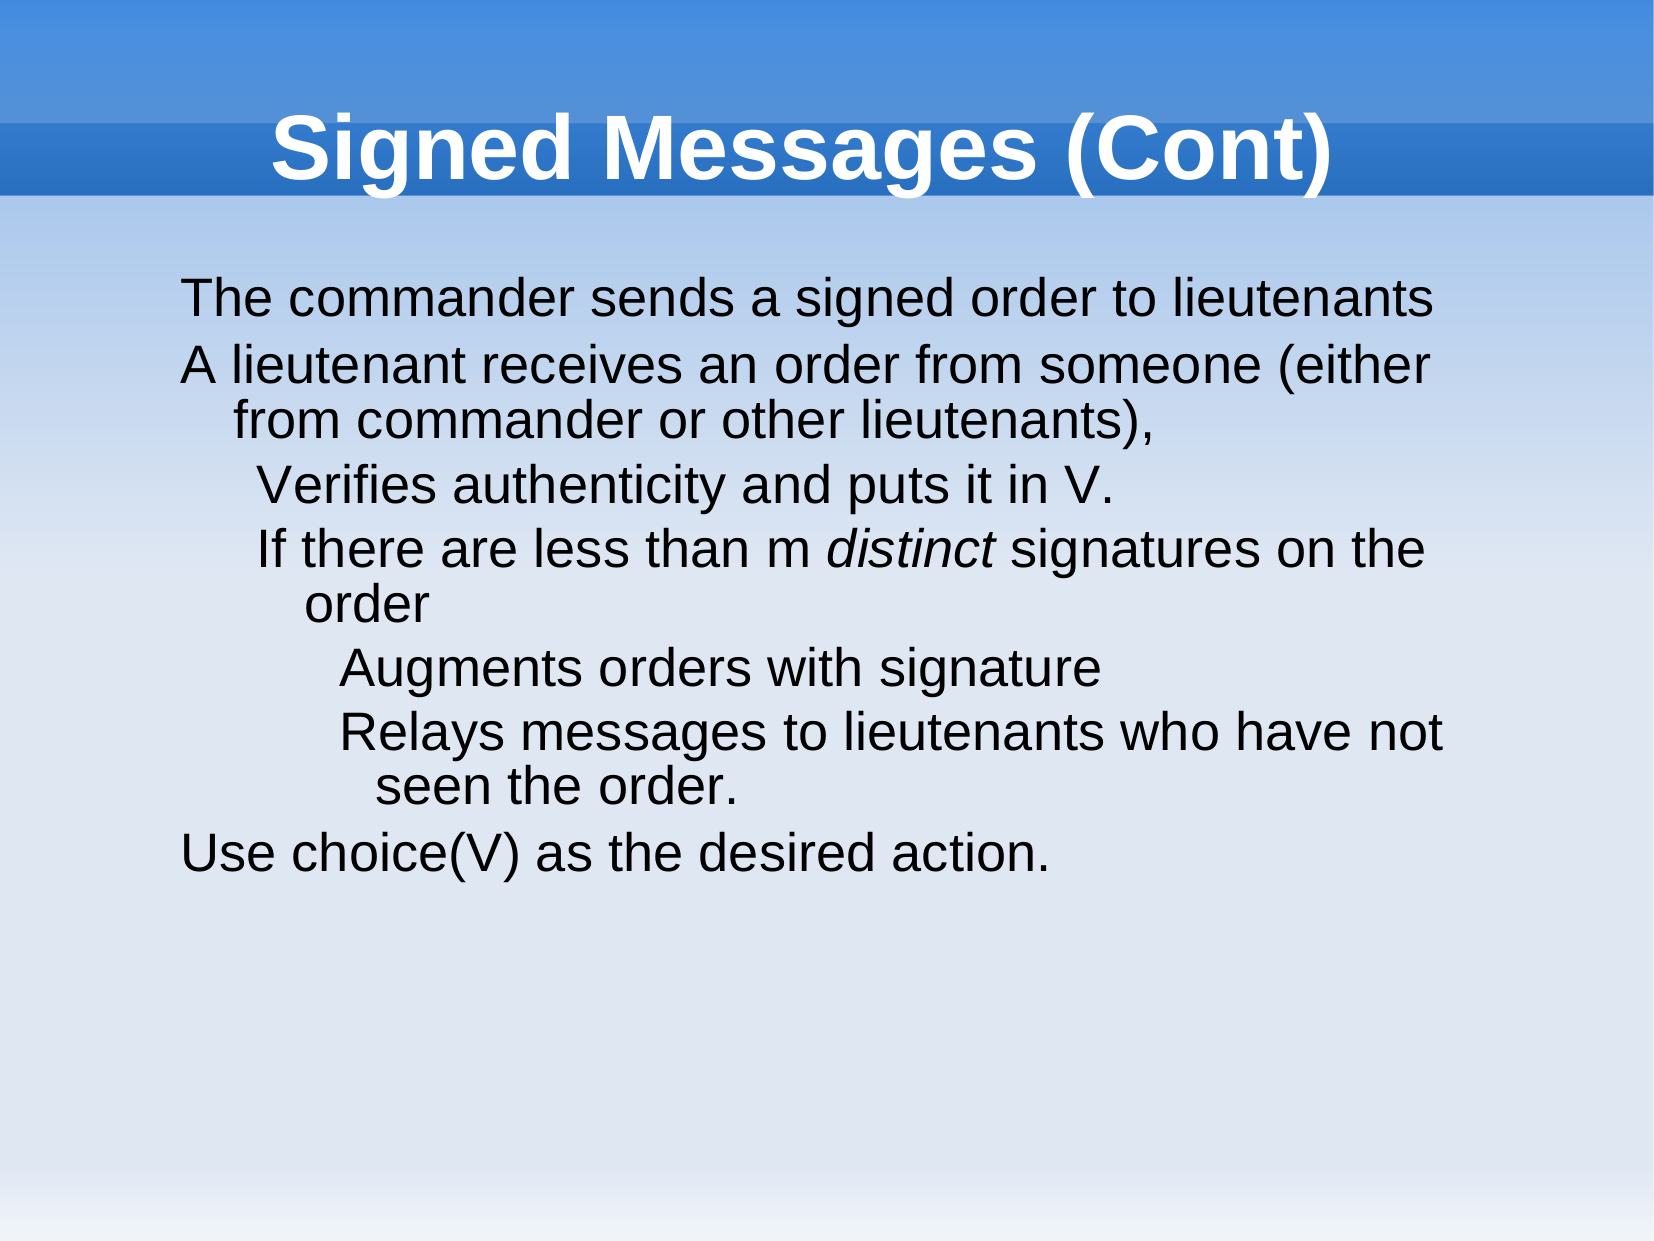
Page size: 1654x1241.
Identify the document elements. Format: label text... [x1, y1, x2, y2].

list The commander sends a signed order to lieutenants A lieutenant receives an order from someone (either from commander or other lieutenants), Verifies authenticity and puts it in V. If there are less than m distinct signatures on the order Augments orders with signature Relays messages to lieutenants who have not seen the order. Use choice(V) as the desired action. [147, 265, 1554, 1106]
title Signed Messages (Cont) [100, 0, 1506, 207]
picture [0, 0, 1654, 1241]
